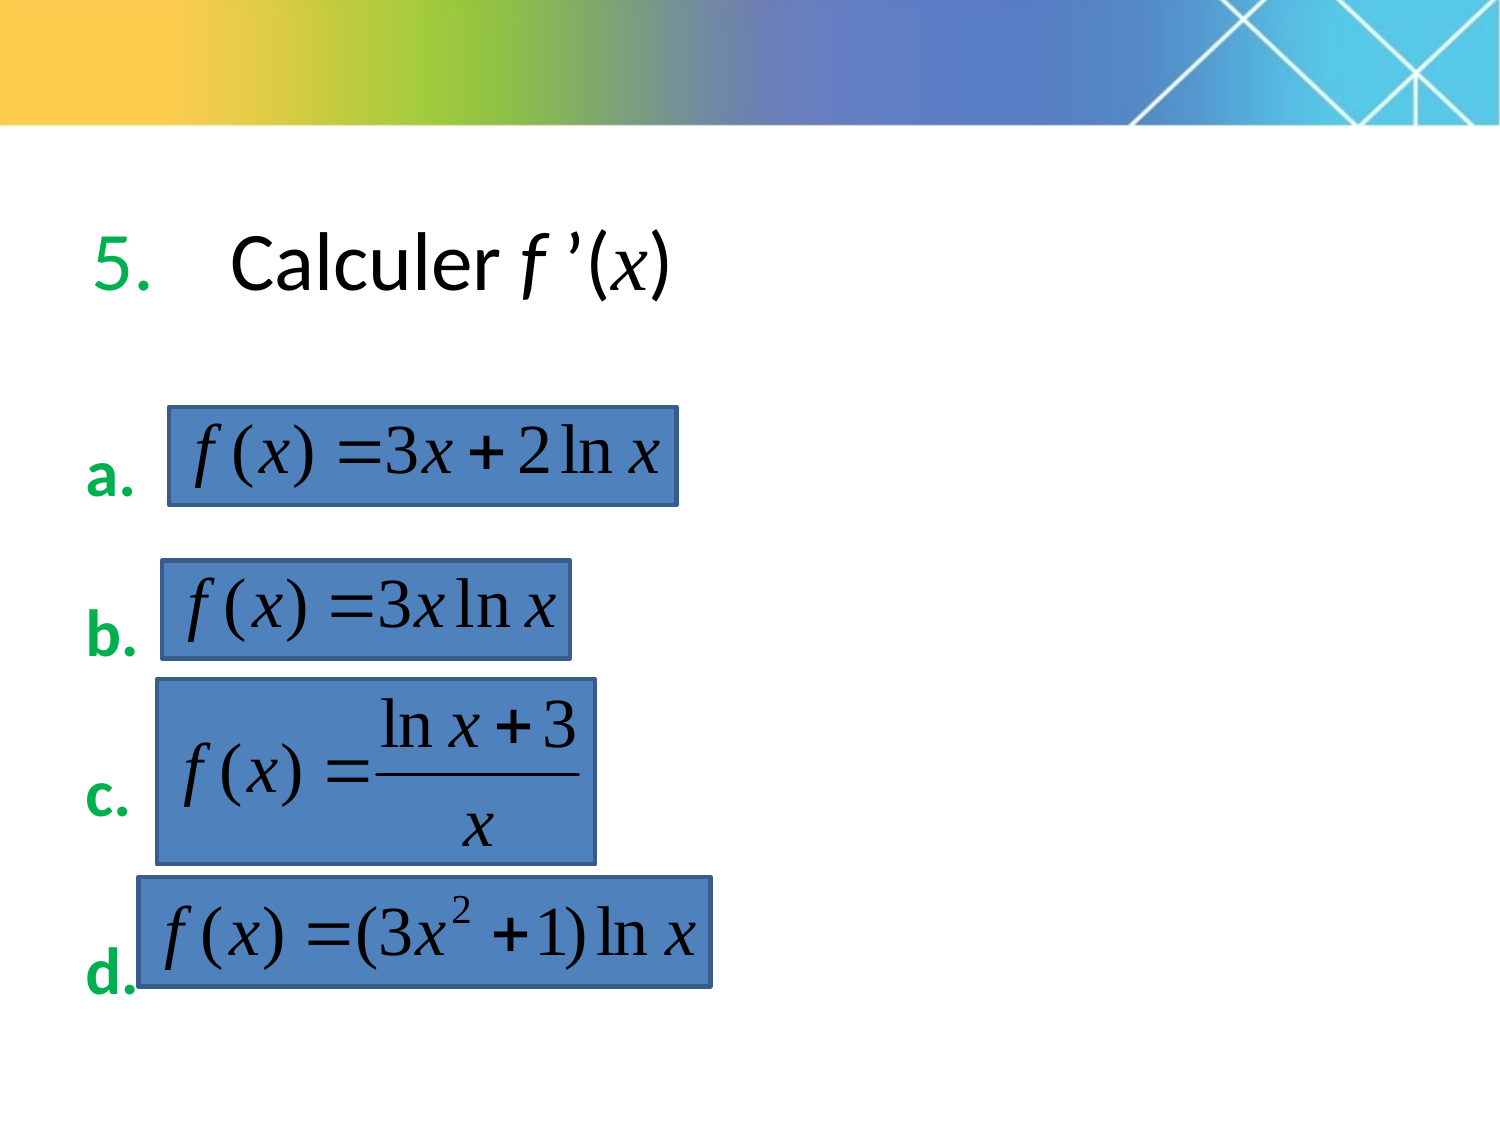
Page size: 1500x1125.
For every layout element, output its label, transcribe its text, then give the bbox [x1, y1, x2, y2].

chart [159, 680, 593, 863]
chart [164, 562, 568, 657]
chart [140, 878, 709, 985]
chart [171, 408, 675, 503]
text_box a. b. c. d. [70, 342, 1465, 1024]
title 5. Calculer f ’(x) [76, 164, 1500, 351]
